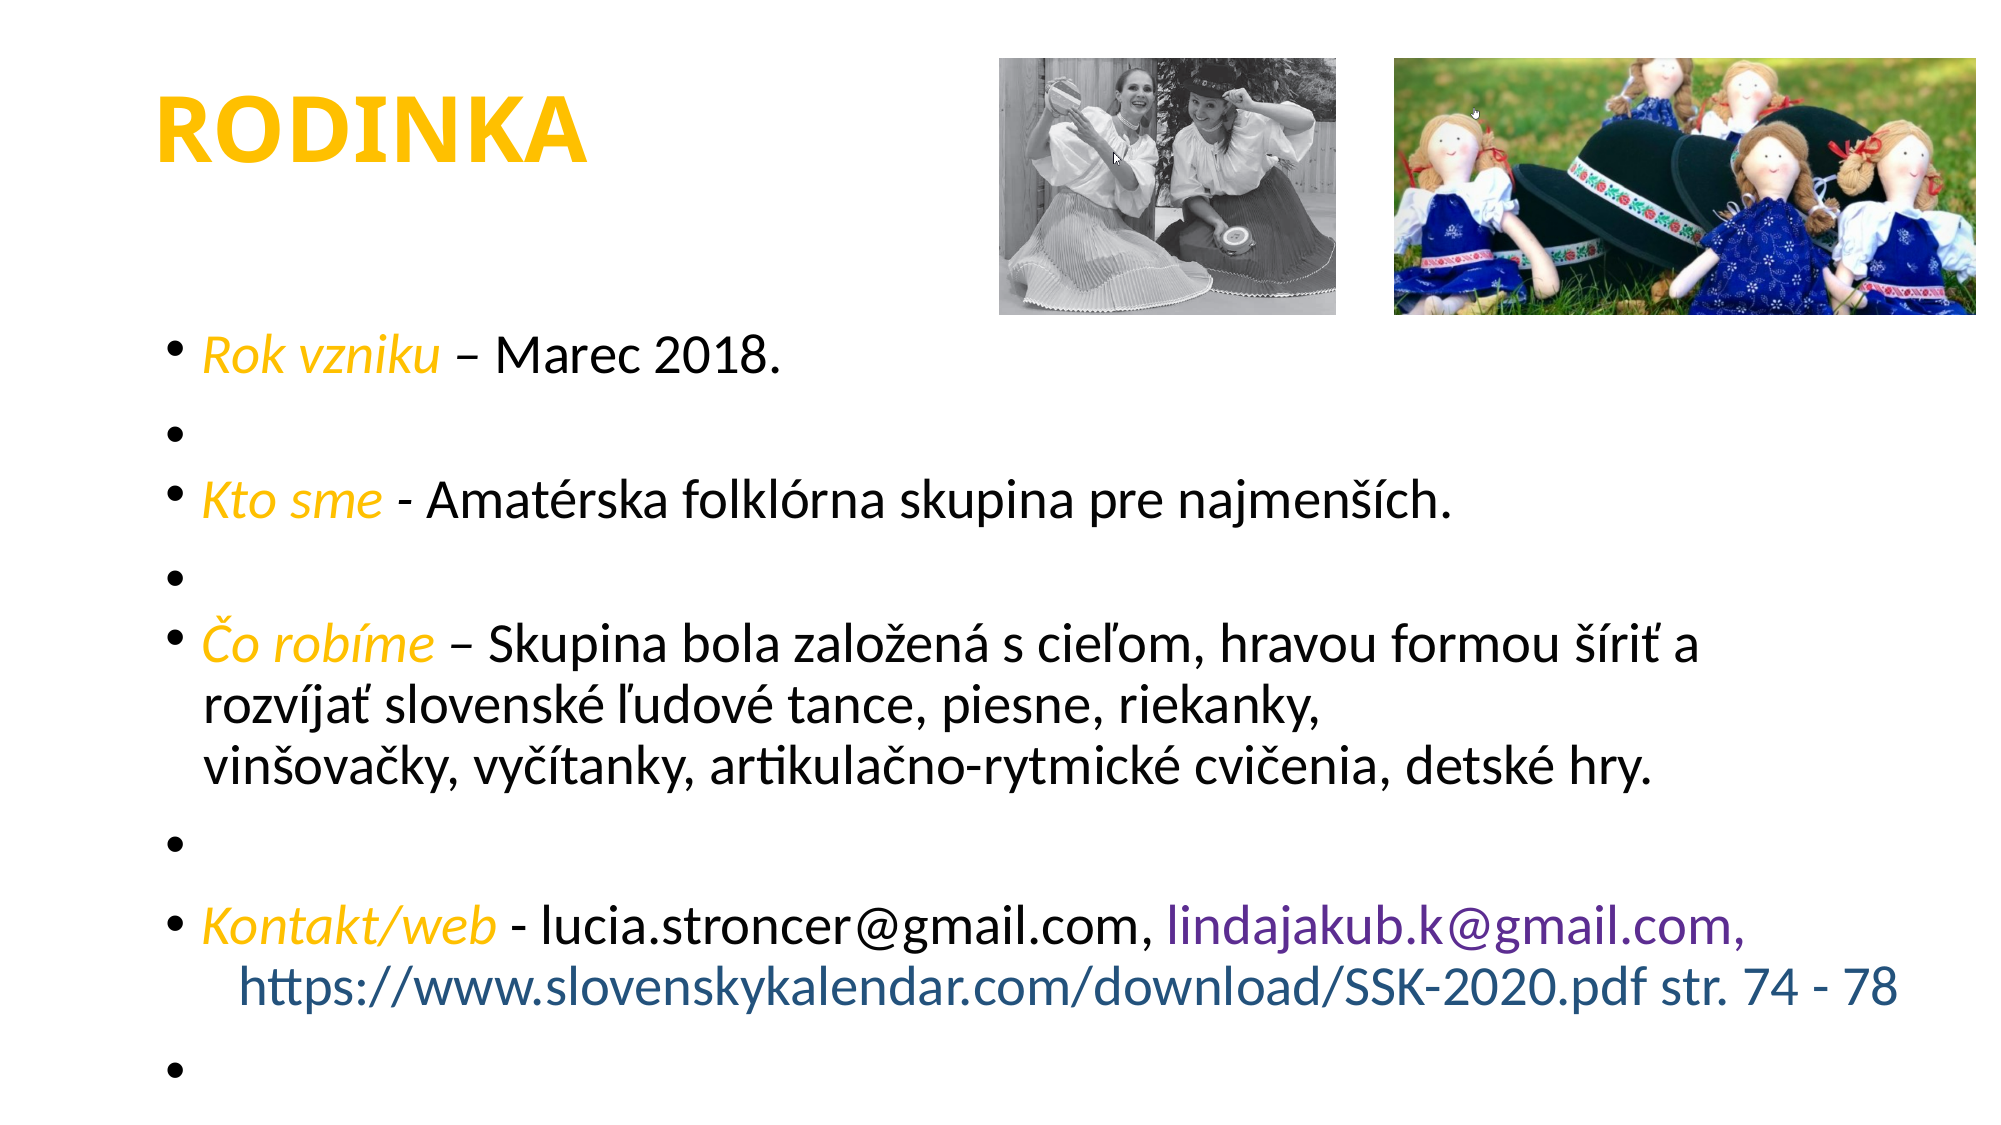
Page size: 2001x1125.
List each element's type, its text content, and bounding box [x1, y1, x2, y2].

picture [999, 58, 1336, 315]
picture [1394, 58, 1976, 315]
title RODINKA [137, 23, 1863, 242]
list Rok vzniku – Marec 2018. Kto sme - Amatérska folklórna skupina pre najmenších. Čo robíme – Skupina bola založená s cieľom, hravou formou šíriť a rozvíjať slovenské ľudové tance, piesne, riekanky, vinšovačky, vyčítanky, artikulačno-rytmické cvičenia, detské hry. Kontakt/web - lucia.stroncer@gmail.com, lindajakub.k@gmail.com, https://www.slovenskykalendar.com/download/SSK-2020.pdf str. 74 - 78 [150, 333, 1951, 1067]
